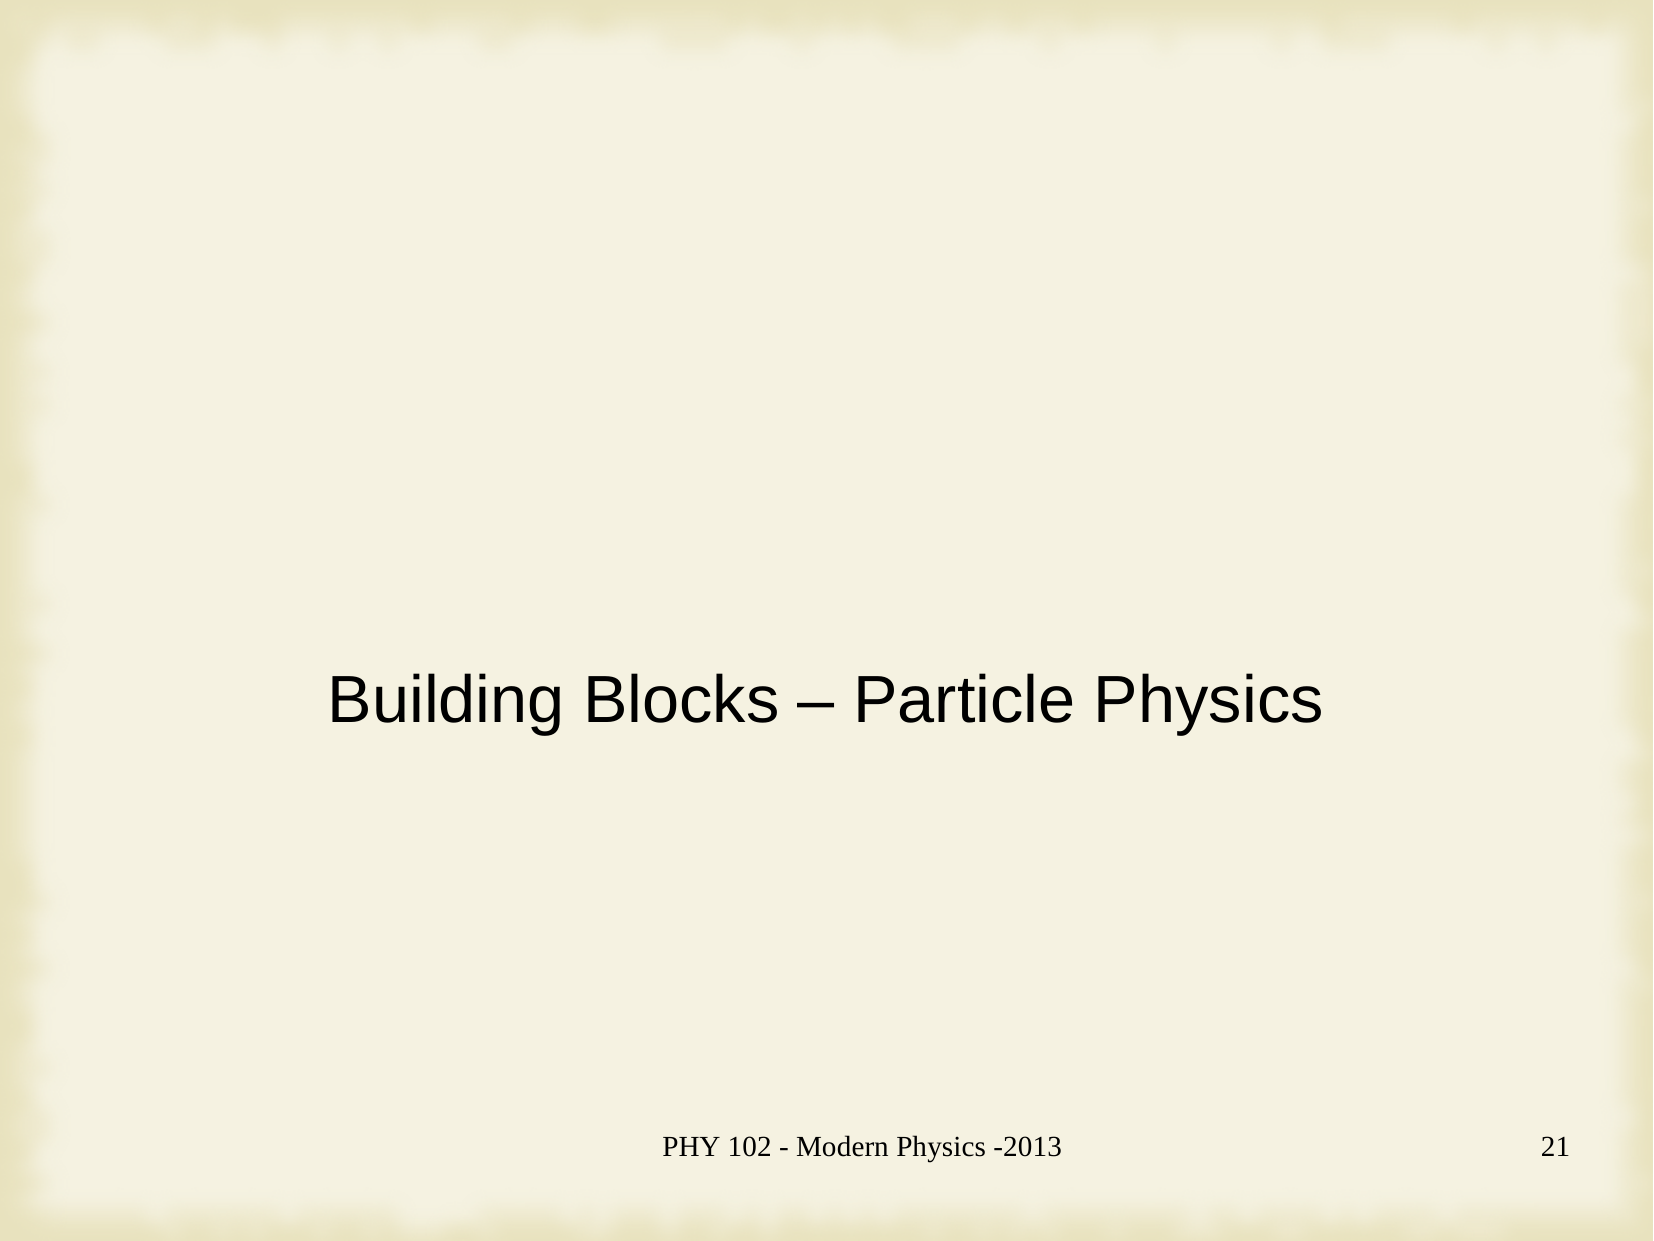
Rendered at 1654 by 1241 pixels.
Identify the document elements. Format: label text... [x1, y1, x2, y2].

subtitle Building Blocks – Particle Physics [82, 290, 1571, 1109]
picture [0, 0, 1653, 1241]
